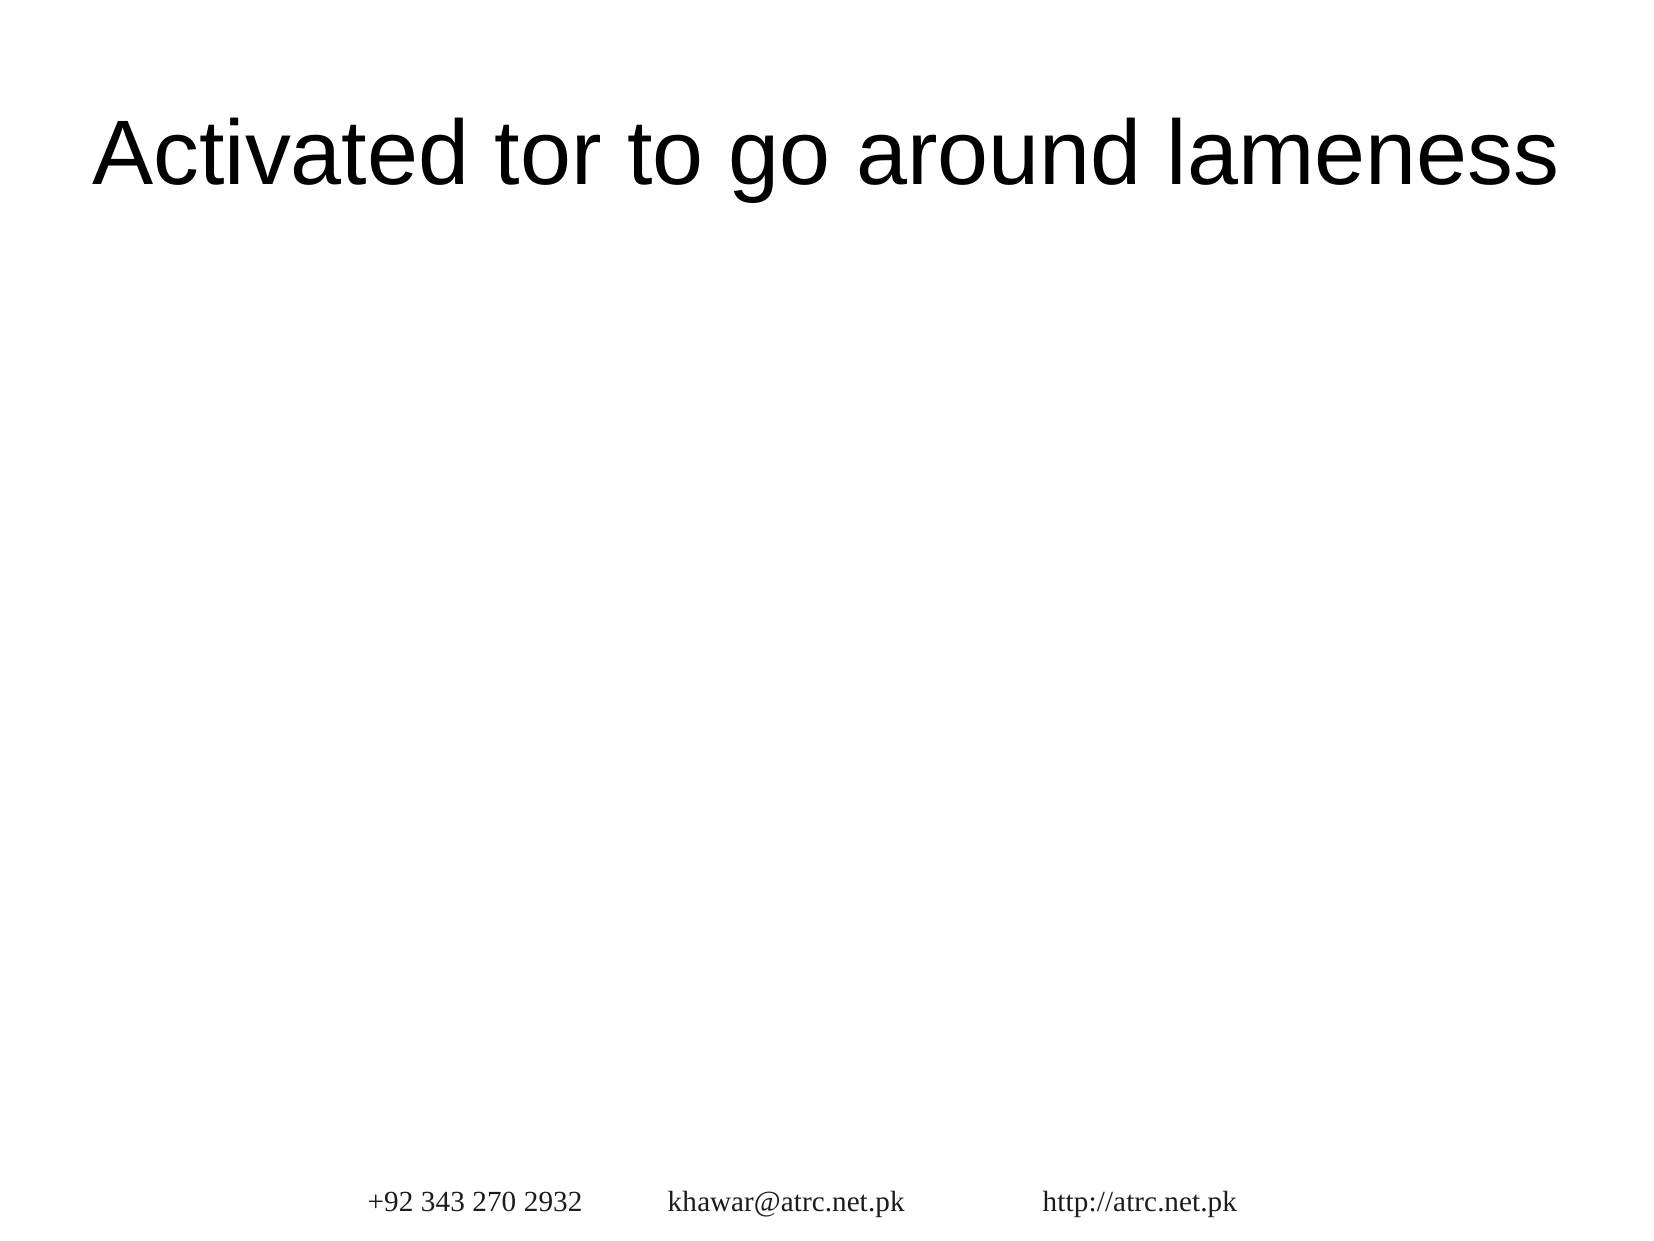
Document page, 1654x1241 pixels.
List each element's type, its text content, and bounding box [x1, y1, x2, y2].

title Activated tor to go around lameness [82, 49, 1571, 257]
